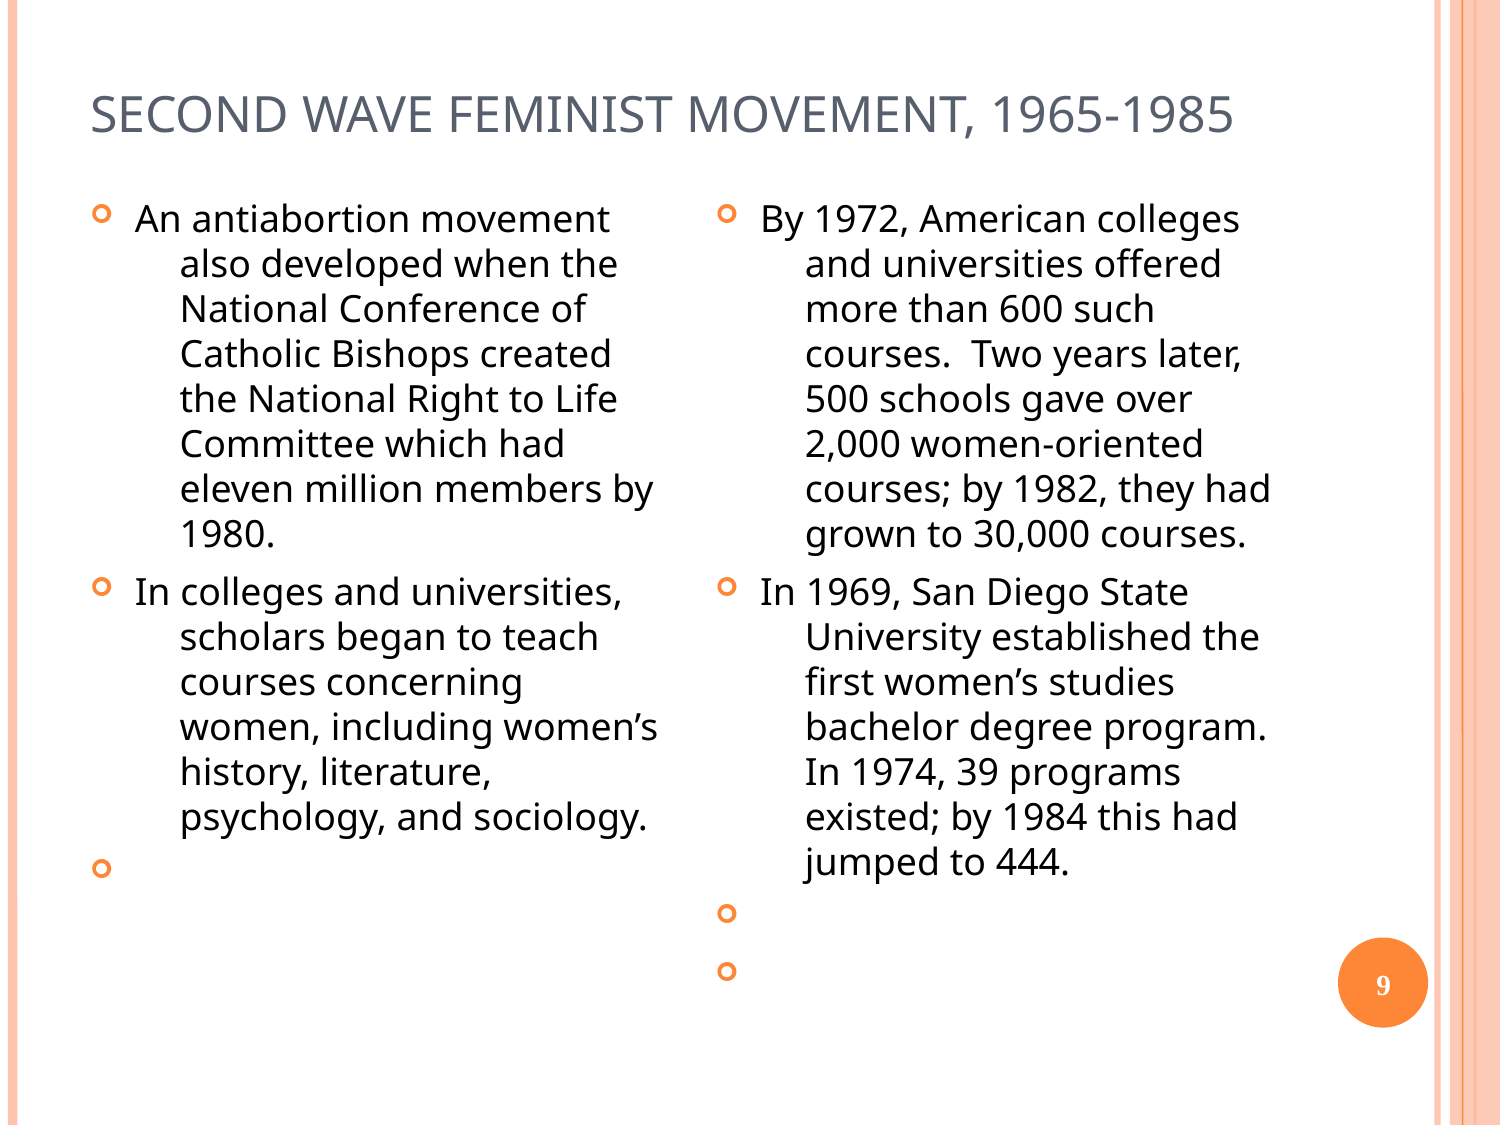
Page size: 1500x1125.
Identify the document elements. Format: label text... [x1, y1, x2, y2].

title Second Wave Feminist Movement, 1965-1985 [75, 45, 1300, 150]
list By 1972, American colleges and universities offered more than 600 such courses. Two years later, 500 schools gave over 2,000 women-oriented courses; by 1982, they had grown to 30,000 courses. In 1969, San Diego State University established the first women’s studies bachelor degree program. In 1974, 39 programs existed; by 1984 this had jumped to 444. [700, 187, 1301, 1013]
text_box [1333, 940, 1434, 1027]
list An antiabortion movement also developed when the National Conference of Catholic Bishops created the National Right to Life Committee which had eleven million members by 1980. In colleges and universities, scholars began to teach courses concerning women, including women’s history, literature, psychology, and sociology. [75, 187, 676, 1013]
